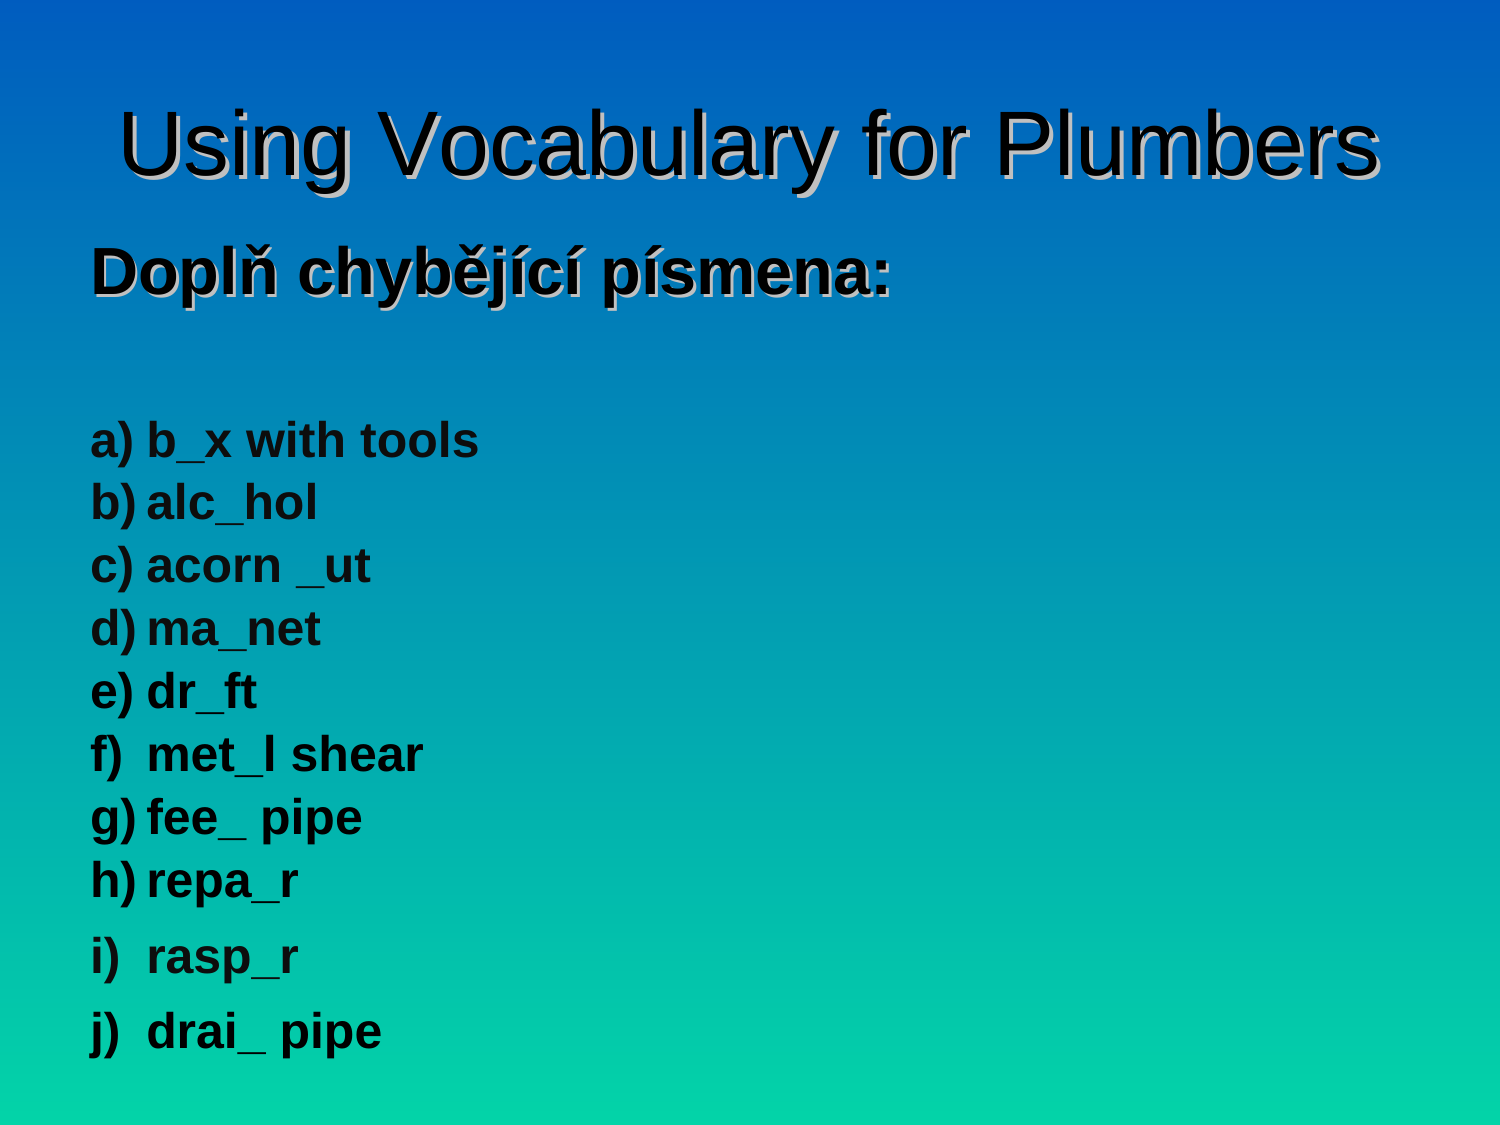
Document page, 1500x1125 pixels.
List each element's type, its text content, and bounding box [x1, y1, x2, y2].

title Using Vocabulary for Plumbers [75, 45, 1426, 219]
list Doplň chybějící písmena: b_x with tools alc_hol acorn _ut ma_net dr_ft met_l shear fee_ pipe repa_r rasp_r drai_ pipe [75, 219, 1426, 1125]
